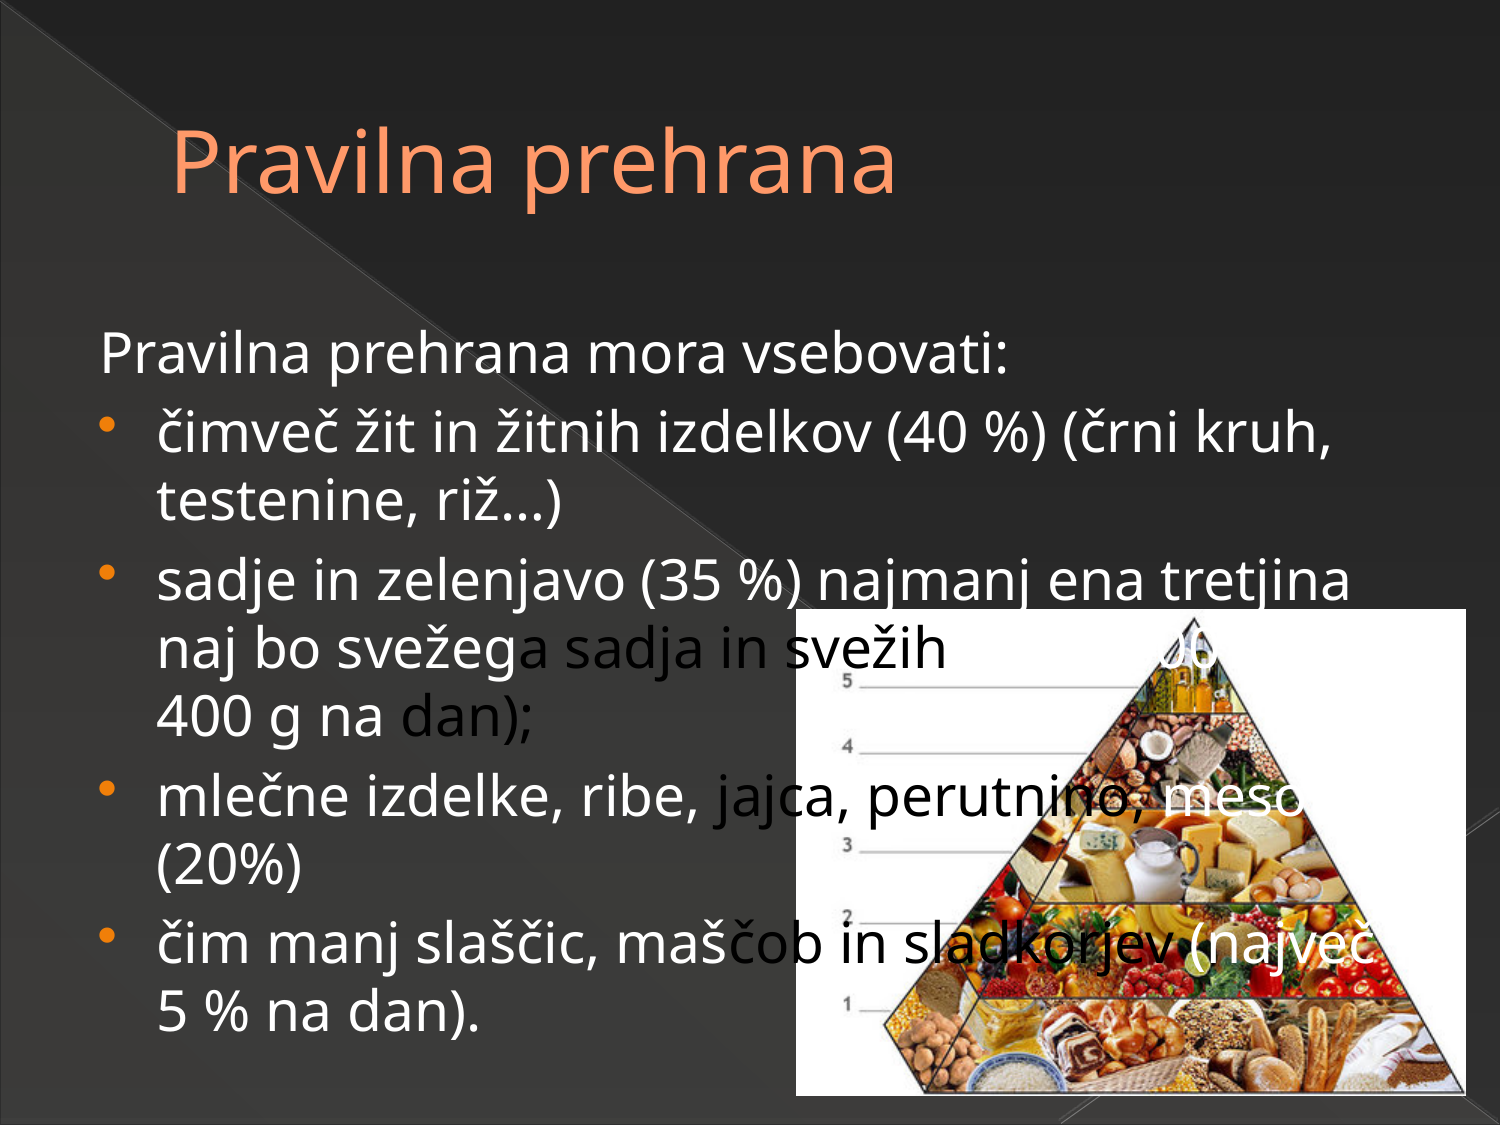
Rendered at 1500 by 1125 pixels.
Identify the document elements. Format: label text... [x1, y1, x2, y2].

picture [796, 609, 1466, 1096]
title Pravilna prehrana [75, 43, 1425, 274]
list Pravilna prehrana mora vsebovati: čimveč žit in žitnih izdelkov (40 %) (črni kruh, testenine, riž…) sadje in zelenjavo (35 %) najmanj ena tretjina naj bo svežega sadja in svežih solat (300 do 400 g na dan); mlečne izdelke, ribe, jajca, perutnino, meso (20%) čim manj slaščic, maščob in sladkorjev (največ 5 % na dan). [75, 308, 1425, 1059]
